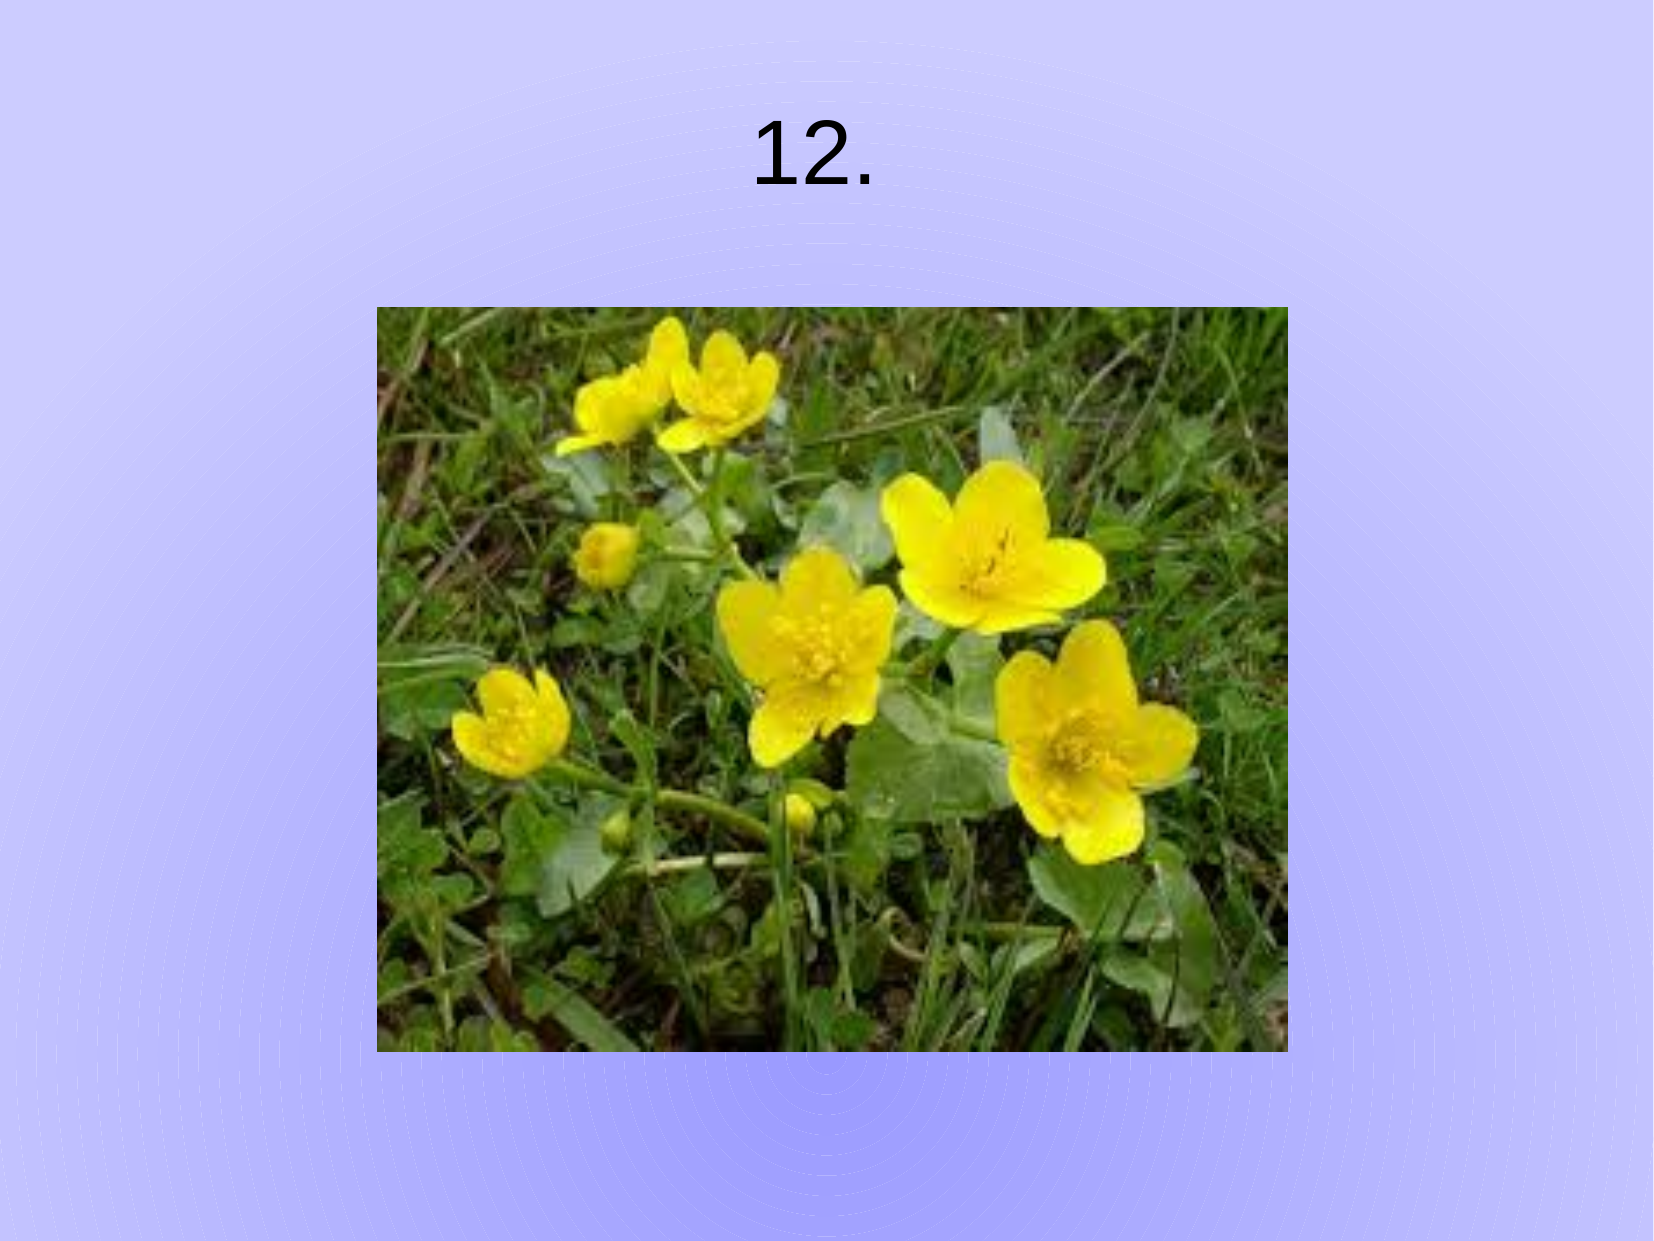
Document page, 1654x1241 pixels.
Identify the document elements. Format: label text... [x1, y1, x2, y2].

title 12. [82, 49, 1571, 257]
picture [377, 307, 1288, 1052]
